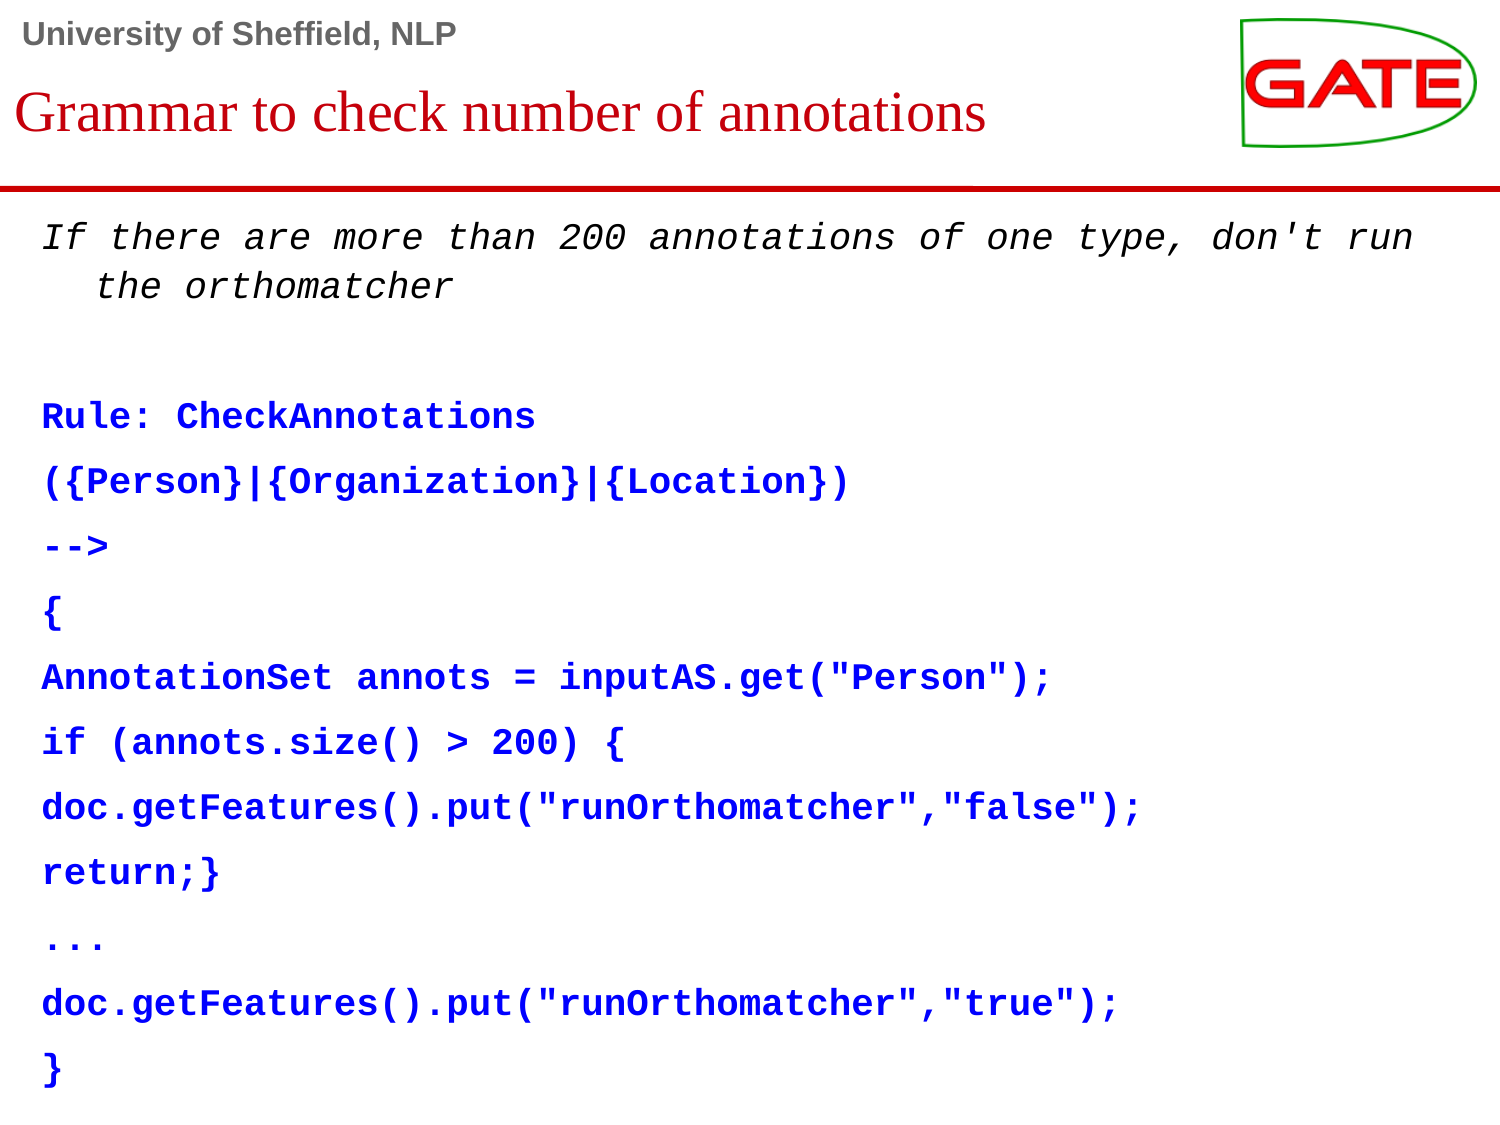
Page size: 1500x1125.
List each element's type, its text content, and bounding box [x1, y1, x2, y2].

list If there are more than 200 annotations of one type, don't run the orthomatcher Rule: CheckAnnotations ({Person}|{Organization}|{Location}) --> { AnnotationSet annots = inputAS.get("Person"); if (annots.size() > 200) { doc.getFeatures().put("runOrthomatcher","false"); return;} ... doc.getFeatures().put("runOrthomatcher","true"); } [23, 200, 1471, 1096]
title Grammar to check number of annotations [0, 11, 1237, 204]
picture [1240, 18, 1477, 148]
